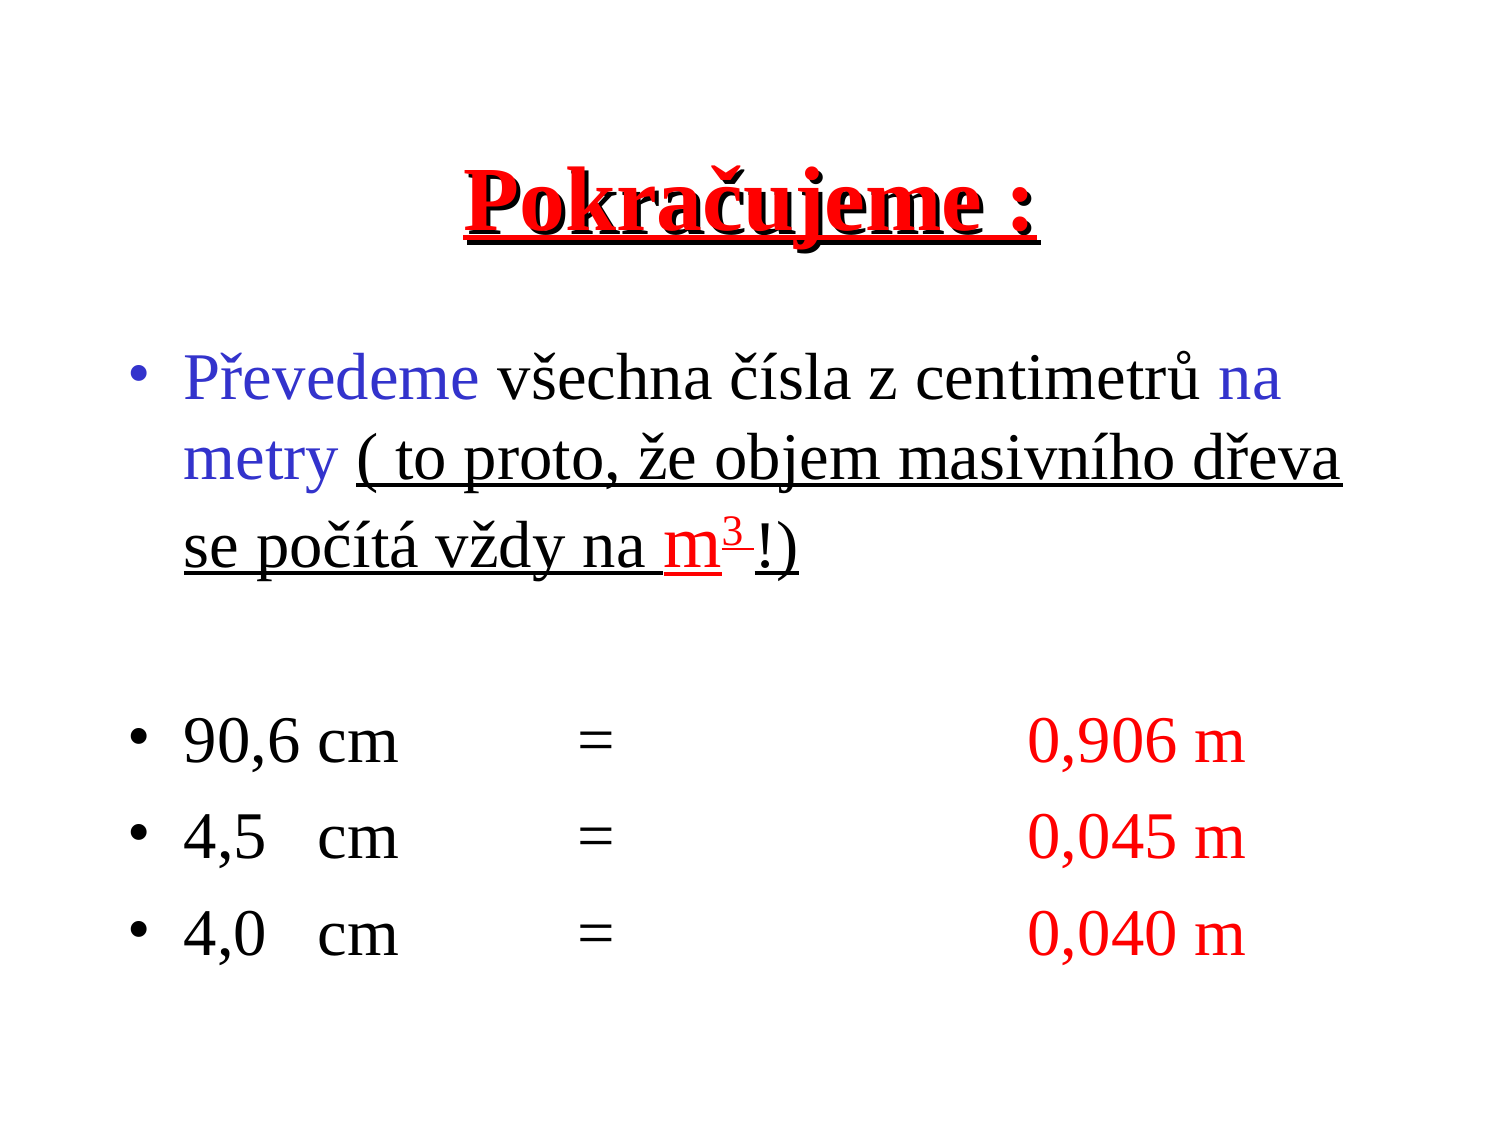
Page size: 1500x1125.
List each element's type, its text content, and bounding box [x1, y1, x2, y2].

title Pokračujeme : [112, 99, 1388, 288]
list Převedeme všechna čísla z centimetrů na metry ( to proto, že objem masivního dřeva se počítá vždy na m3 !) 90,6 cm = 0,906 m 4,5 cm = 0,045 m 4,0 cm = 0,040 m [112, 324, 1388, 1125]
